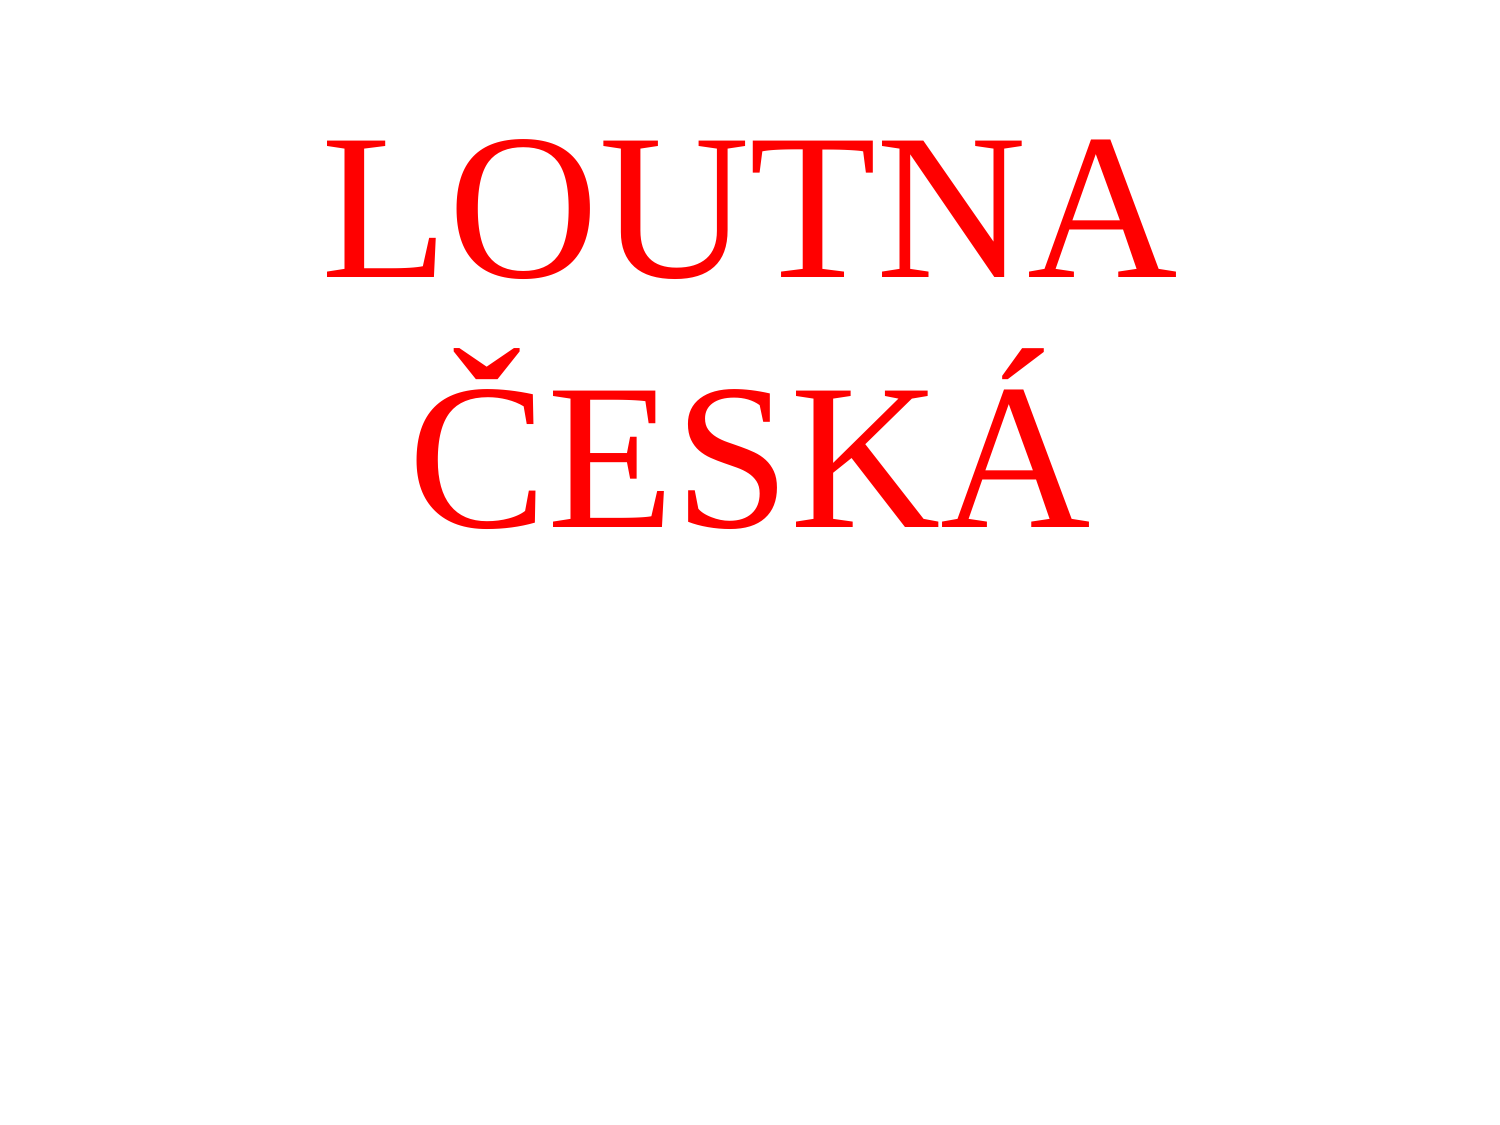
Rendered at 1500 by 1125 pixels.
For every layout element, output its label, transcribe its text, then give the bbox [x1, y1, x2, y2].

title LOUTNA ČESKÁ [112, 0, 1388, 577]
